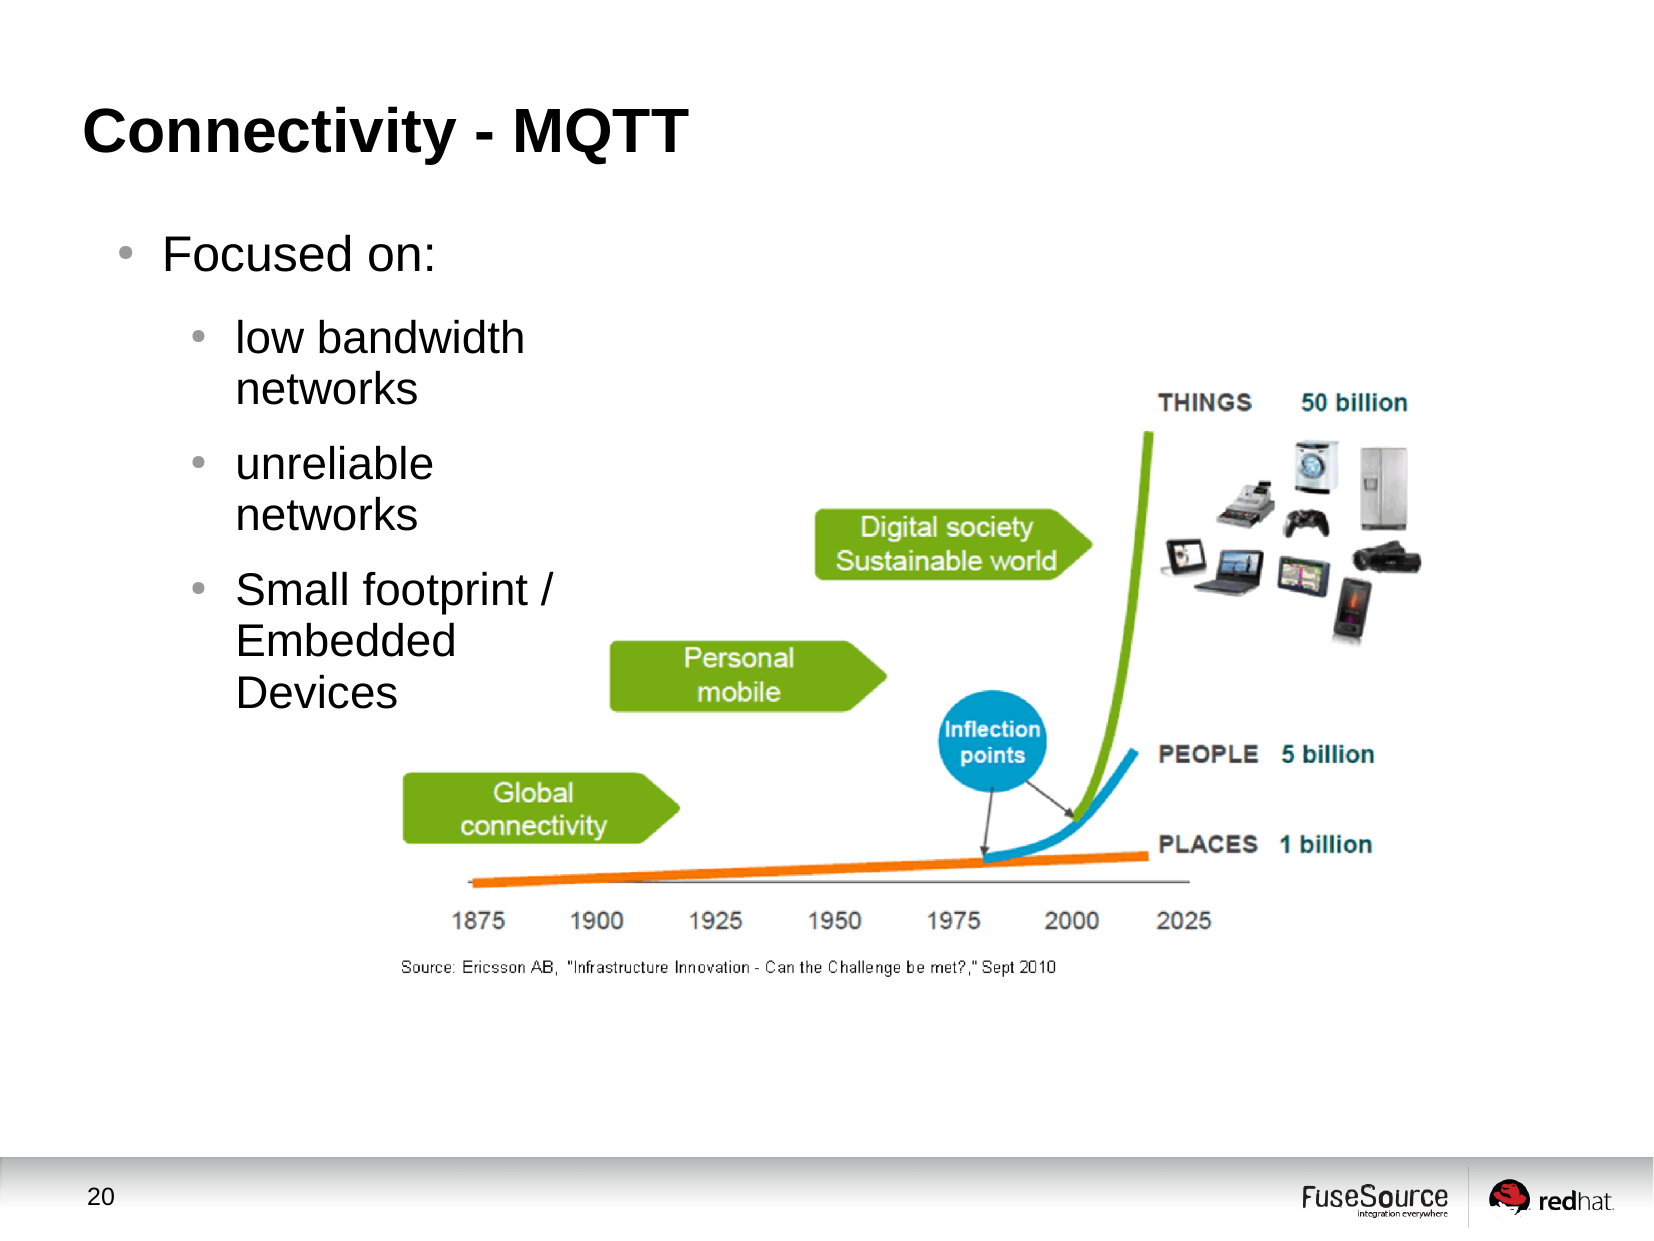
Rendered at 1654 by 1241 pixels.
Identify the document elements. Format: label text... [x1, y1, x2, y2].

title Connectivity - MQTT [82, 37, 1571, 226]
list Focused on: low bandwidth networks unreliable networks Small footprint / Embedded Devices [101, 226, 631, 1021]
picture [0, 1, 1654, 1241]
